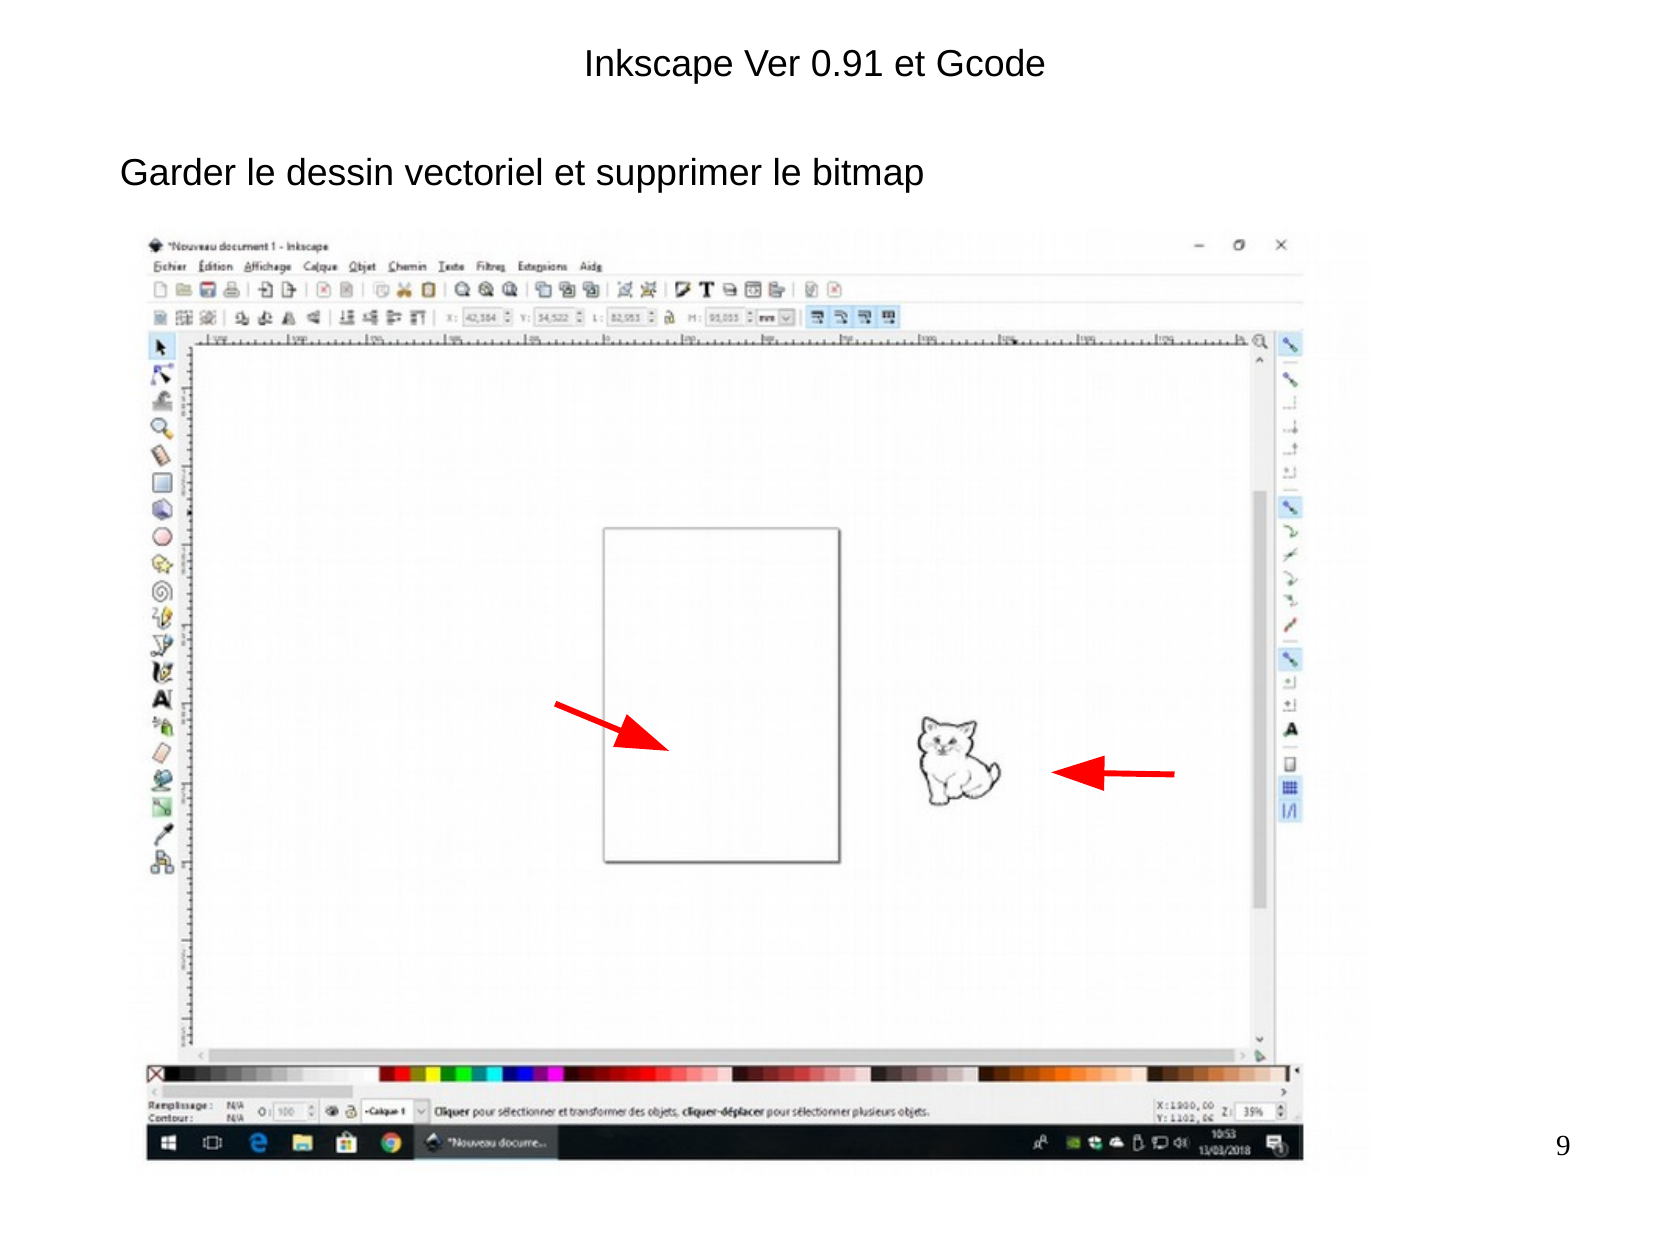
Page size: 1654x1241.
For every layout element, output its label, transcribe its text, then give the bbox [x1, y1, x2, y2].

picture [129, 227, 1371, 1175]
text_box Garder le dessin vectoriel et supprimer le bitmap [94, 144, 1630, 244]
text_box Inkscape Ver 0.91 et Gcode [106, 35, 1524, 93]
